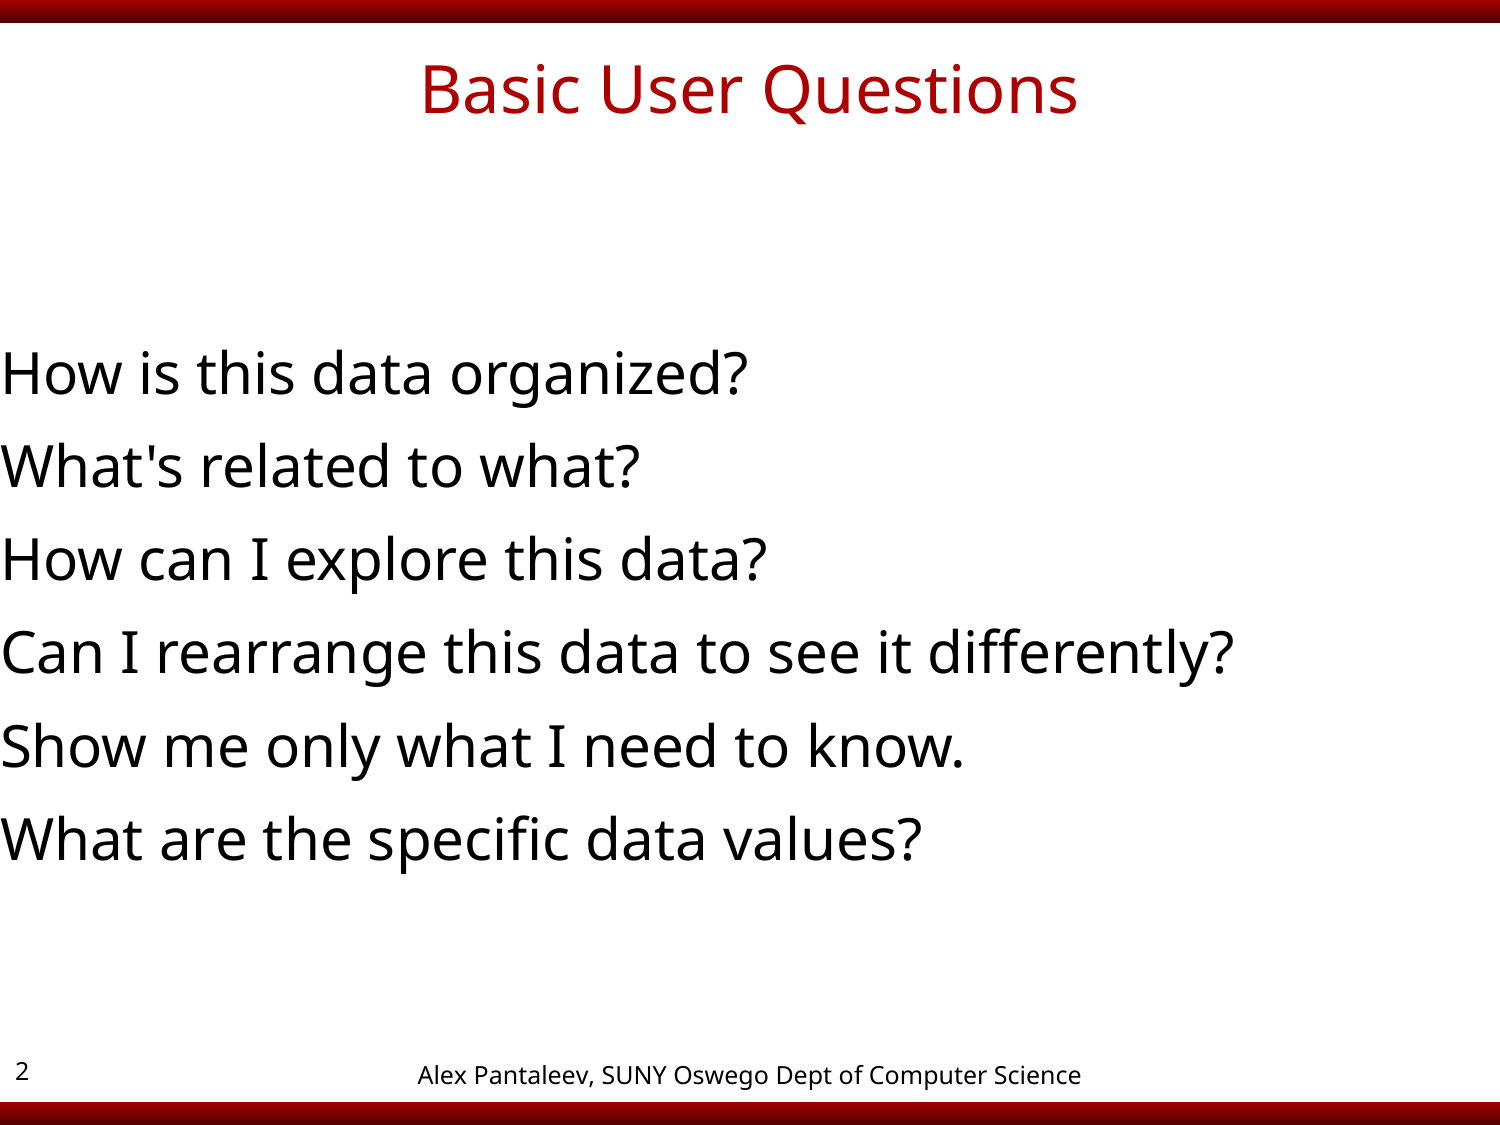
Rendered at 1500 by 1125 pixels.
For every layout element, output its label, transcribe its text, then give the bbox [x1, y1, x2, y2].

title Basic User Questions [0, 24, 1500, 150]
list How is this data organized? What's related to what? How can I explore this data? Can I rearrange this data to see it differently? Show me only what I need to know. What are the specific data values? [0, 337, 1476, 1048]
